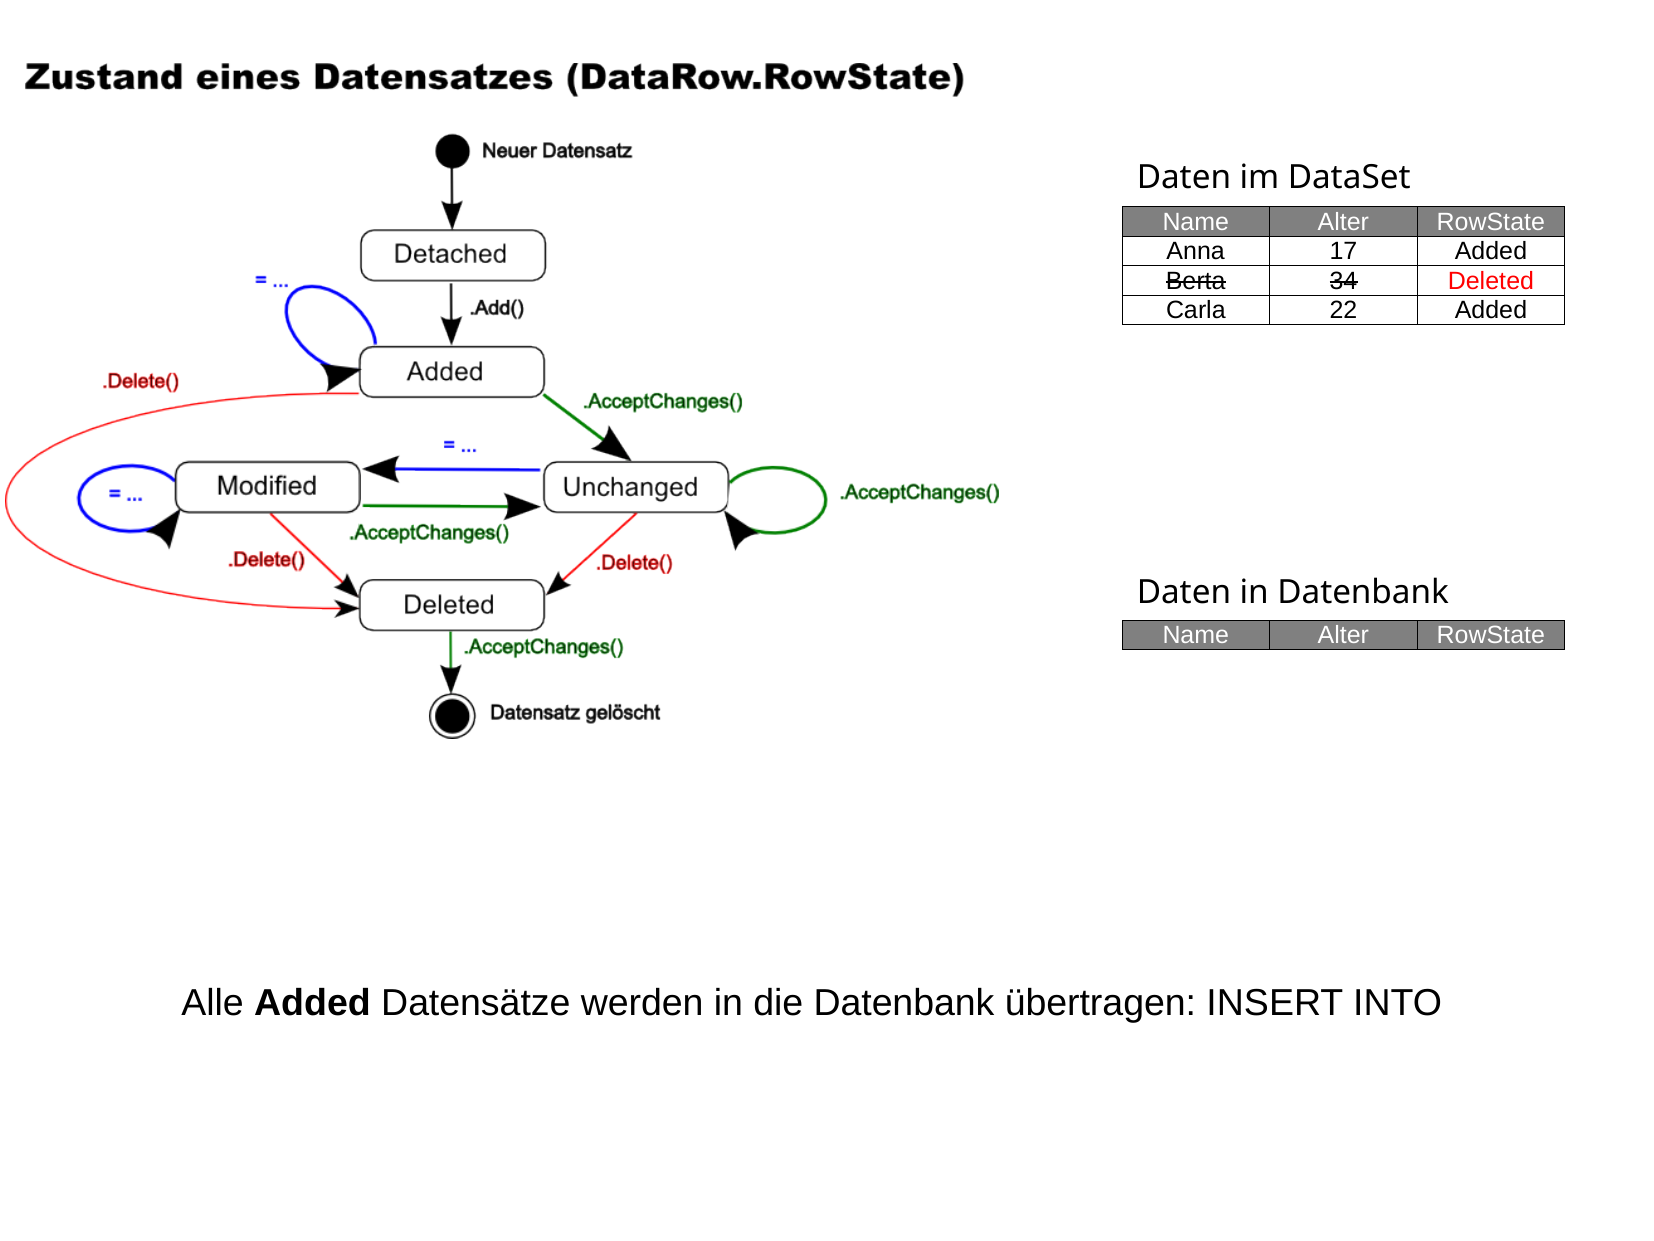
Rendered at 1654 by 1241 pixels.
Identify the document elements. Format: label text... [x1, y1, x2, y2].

text_box 34 [1269, 266, 1417, 295]
text_box Daten in Datenbank [1122, 561, 1595, 623]
picture [5, 63, 999, 739]
text_box RowState [1418, 620, 1565, 650]
text_box Carla [1122, 295, 1269, 325]
text_box Added [1417, 295, 1565, 325]
text_box Anna [1122, 236, 1269, 266]
text_box Name [1122, 620, 1269, 650]
text_box 22 [1269, 295, 1417, 325]
text_box Berta [1122, 266, 1269, 295]
text_box Alter [1269, 620, 1418, 650]
text_box Name [1122, 206, 1269, 236]
text_box Daten im DataSet [1122, 145, 1536, 206]
text_box RowState [1418, 206, 1565, 236]
text_box 17 [1269, 236, 1417, 266]
text_box Deleted [1417, 266, 1565, 295]
text_box Added [1417, 236, 1565, 266]
text_box Alter [1269, 206, 1418, 236]
text_box Alle Added Datensätze werden in die Datenbank übertragen: INSERT INTO [59, 974, 1565, 1032]
